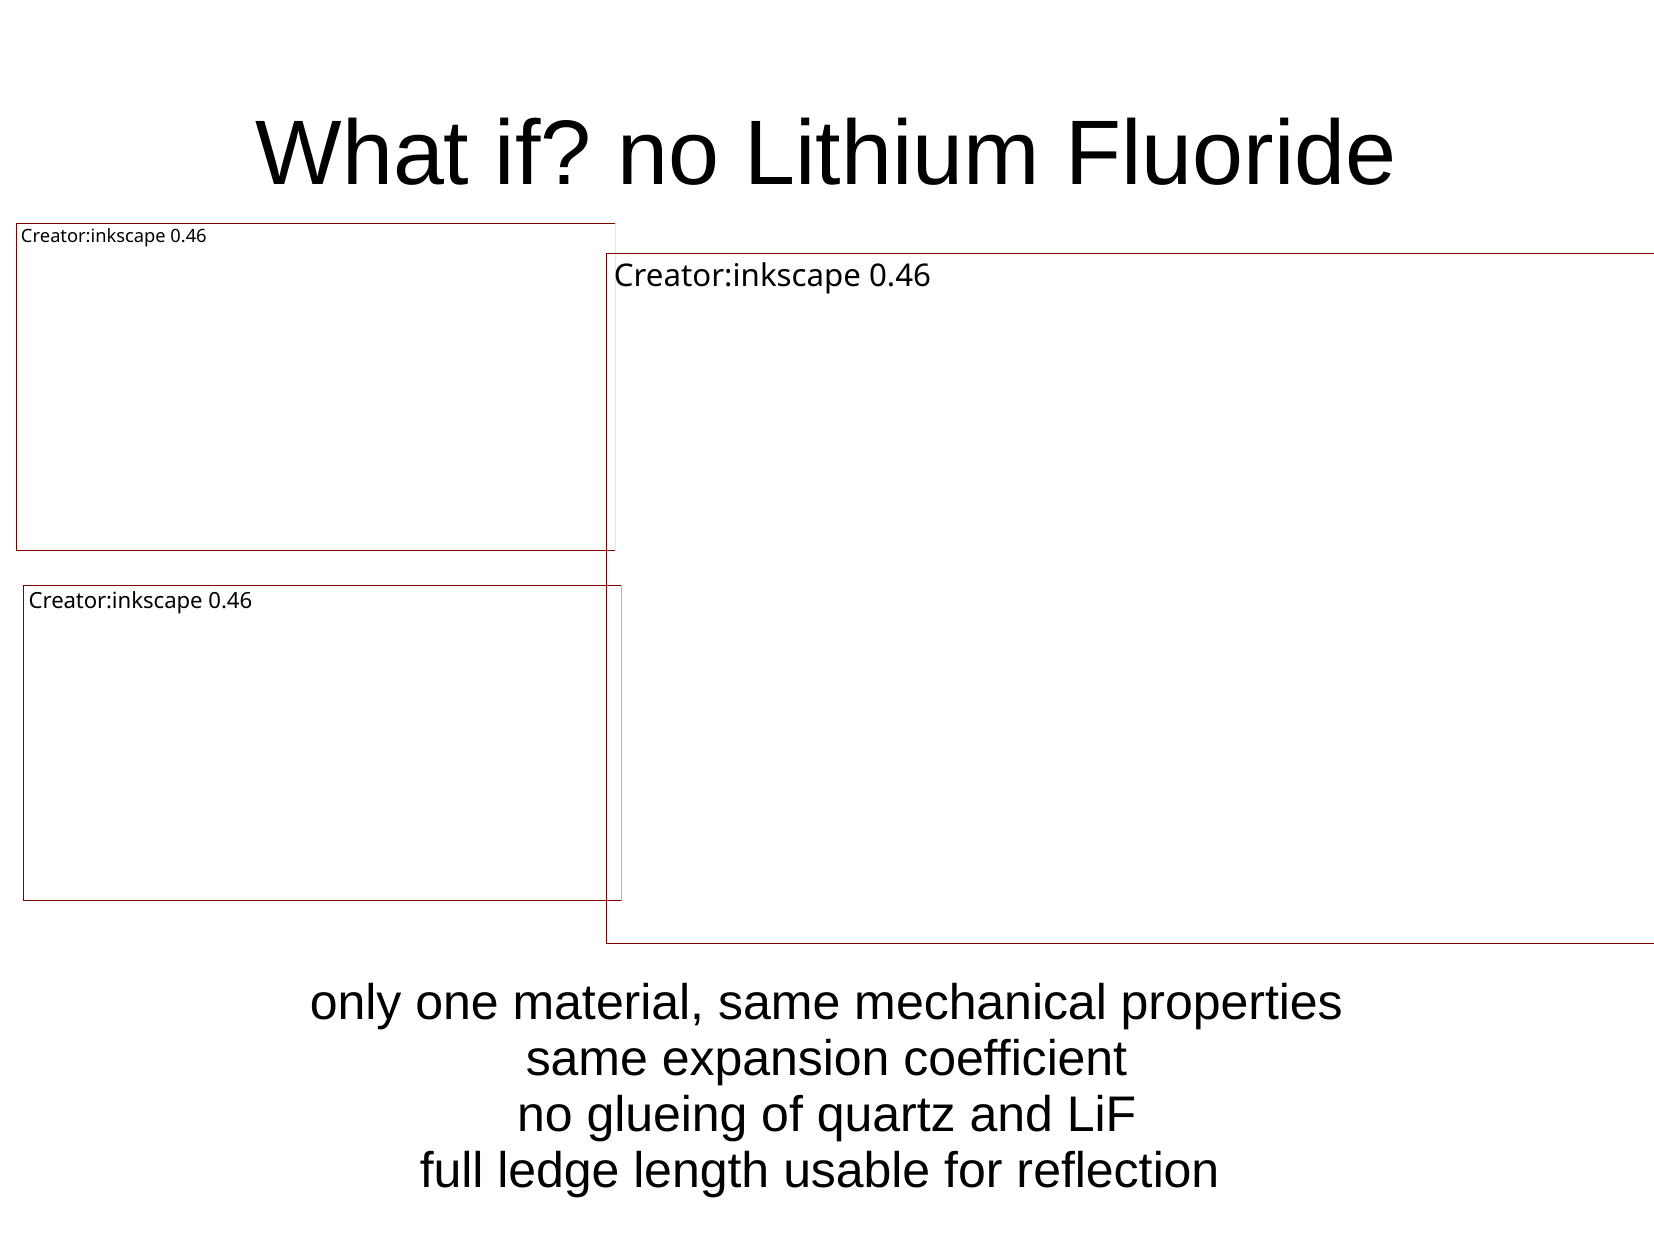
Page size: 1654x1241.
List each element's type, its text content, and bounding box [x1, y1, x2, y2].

subtitle only one material, same mechanical properties same expansion coefficient no glueing of quartz and LiF full ledge length usable for reflection [82, 961, 1571, 1211]
picture [15, 221, 1654, 944]
title What if? no Lithium Fluoride [82, 56, 1571, 250]
